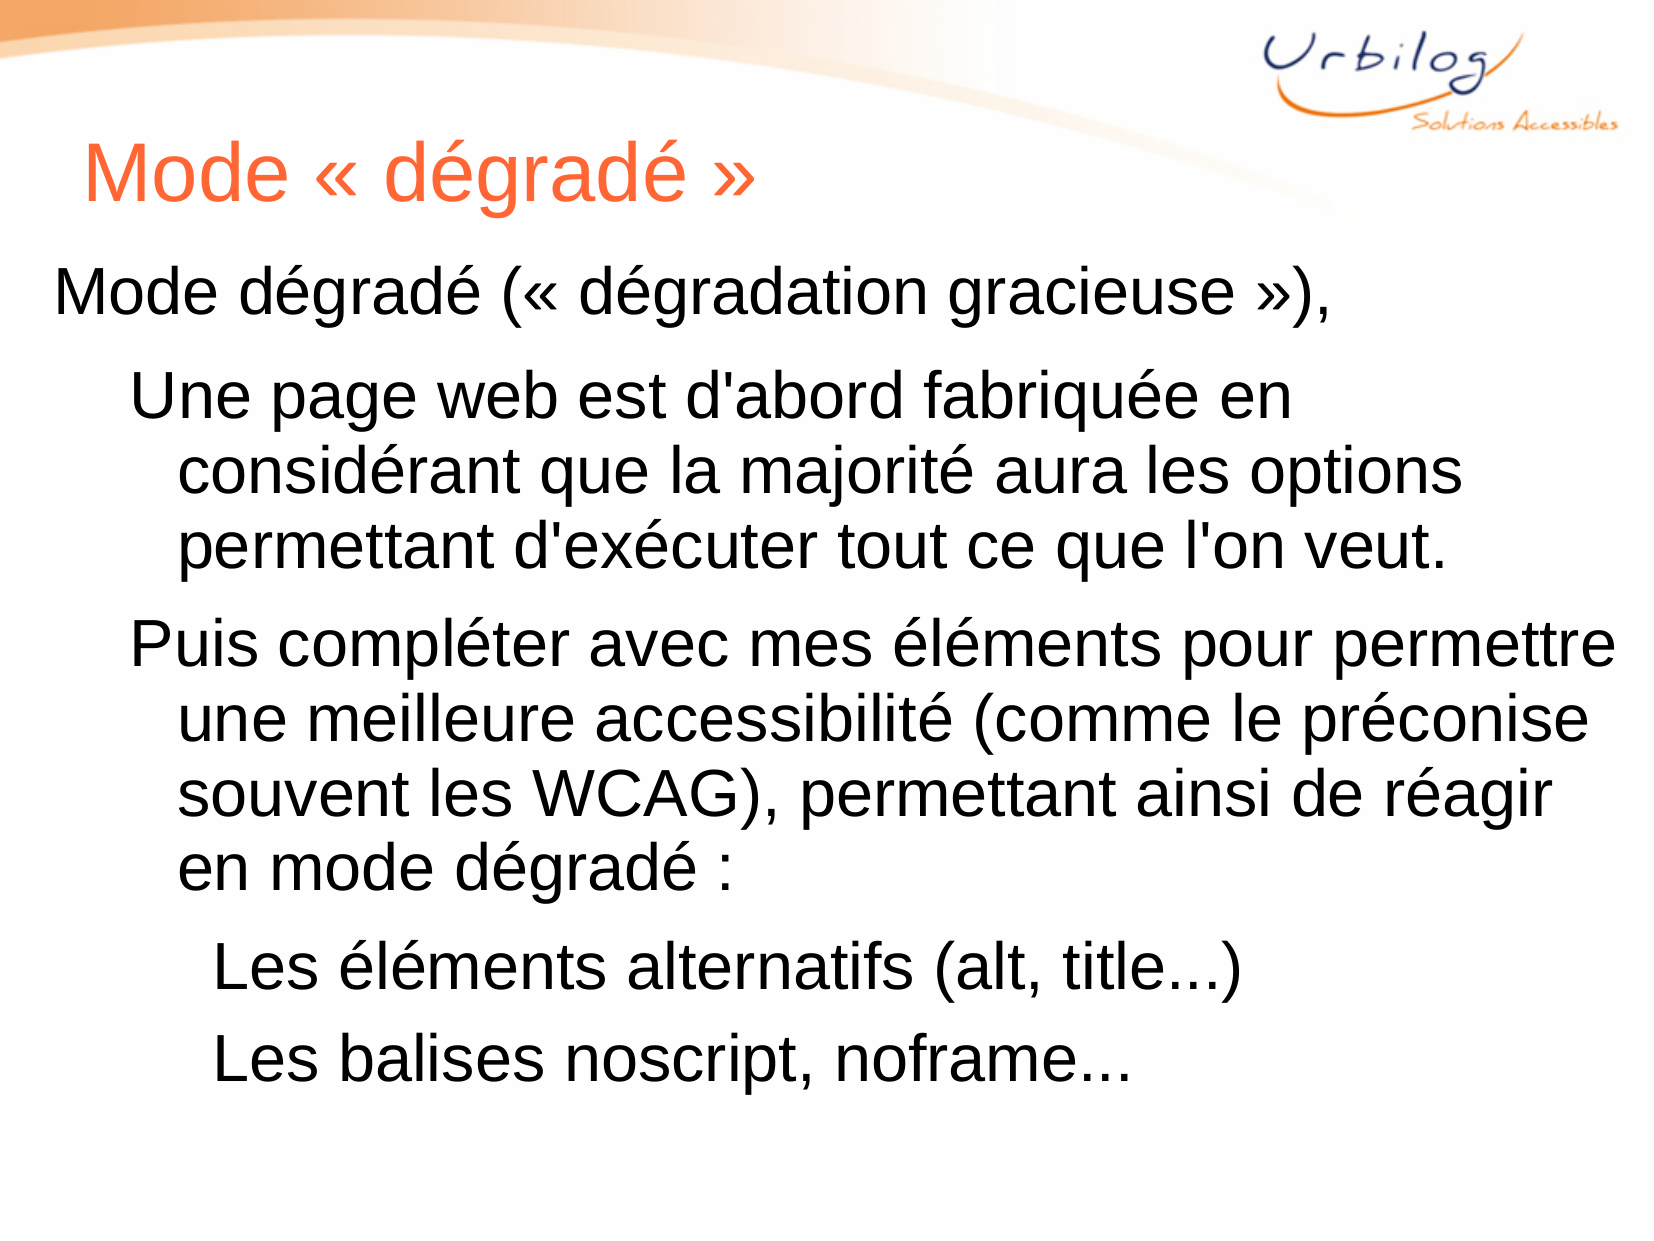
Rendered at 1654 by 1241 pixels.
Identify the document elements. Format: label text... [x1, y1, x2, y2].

title Mode « dégradé » [82, 88, 1625, 253]
picture [0, 0, 1654, 1241]
list Mode dégradé (« dégradation gracieuse »), Une page web est d'abord fabriquée en considérant que la majorité aura les options permettant d'exécuter tout ce que l'on veut. Puis compléter avec mes éléments pour permettre une meilleure accessibilité (comme le préconise souvent les WCAG), permettant ainsi de réagir en mode dégradé : Les éléments alternatifs (alt, title...) Les balises noscript, noframe... [35, 253, 1630, 1097]
